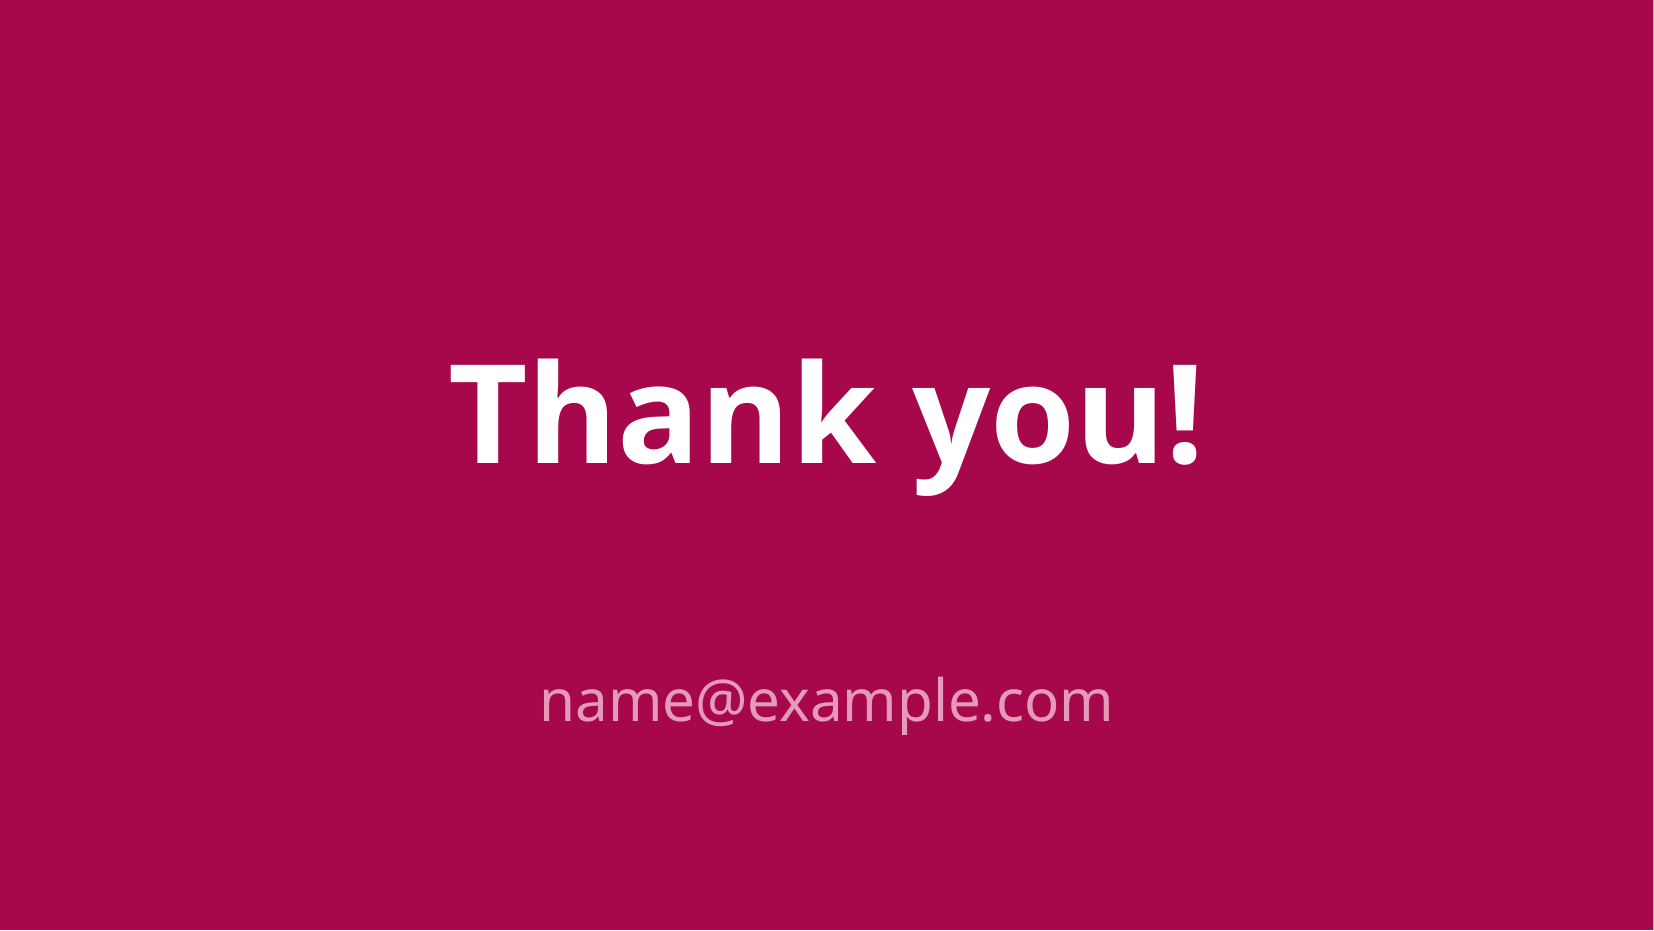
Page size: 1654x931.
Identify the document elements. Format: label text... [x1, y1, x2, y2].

subtitle name@example.com [82, 575, 1571, 822]
title Thank you! [82, 323, 1571, 497]
